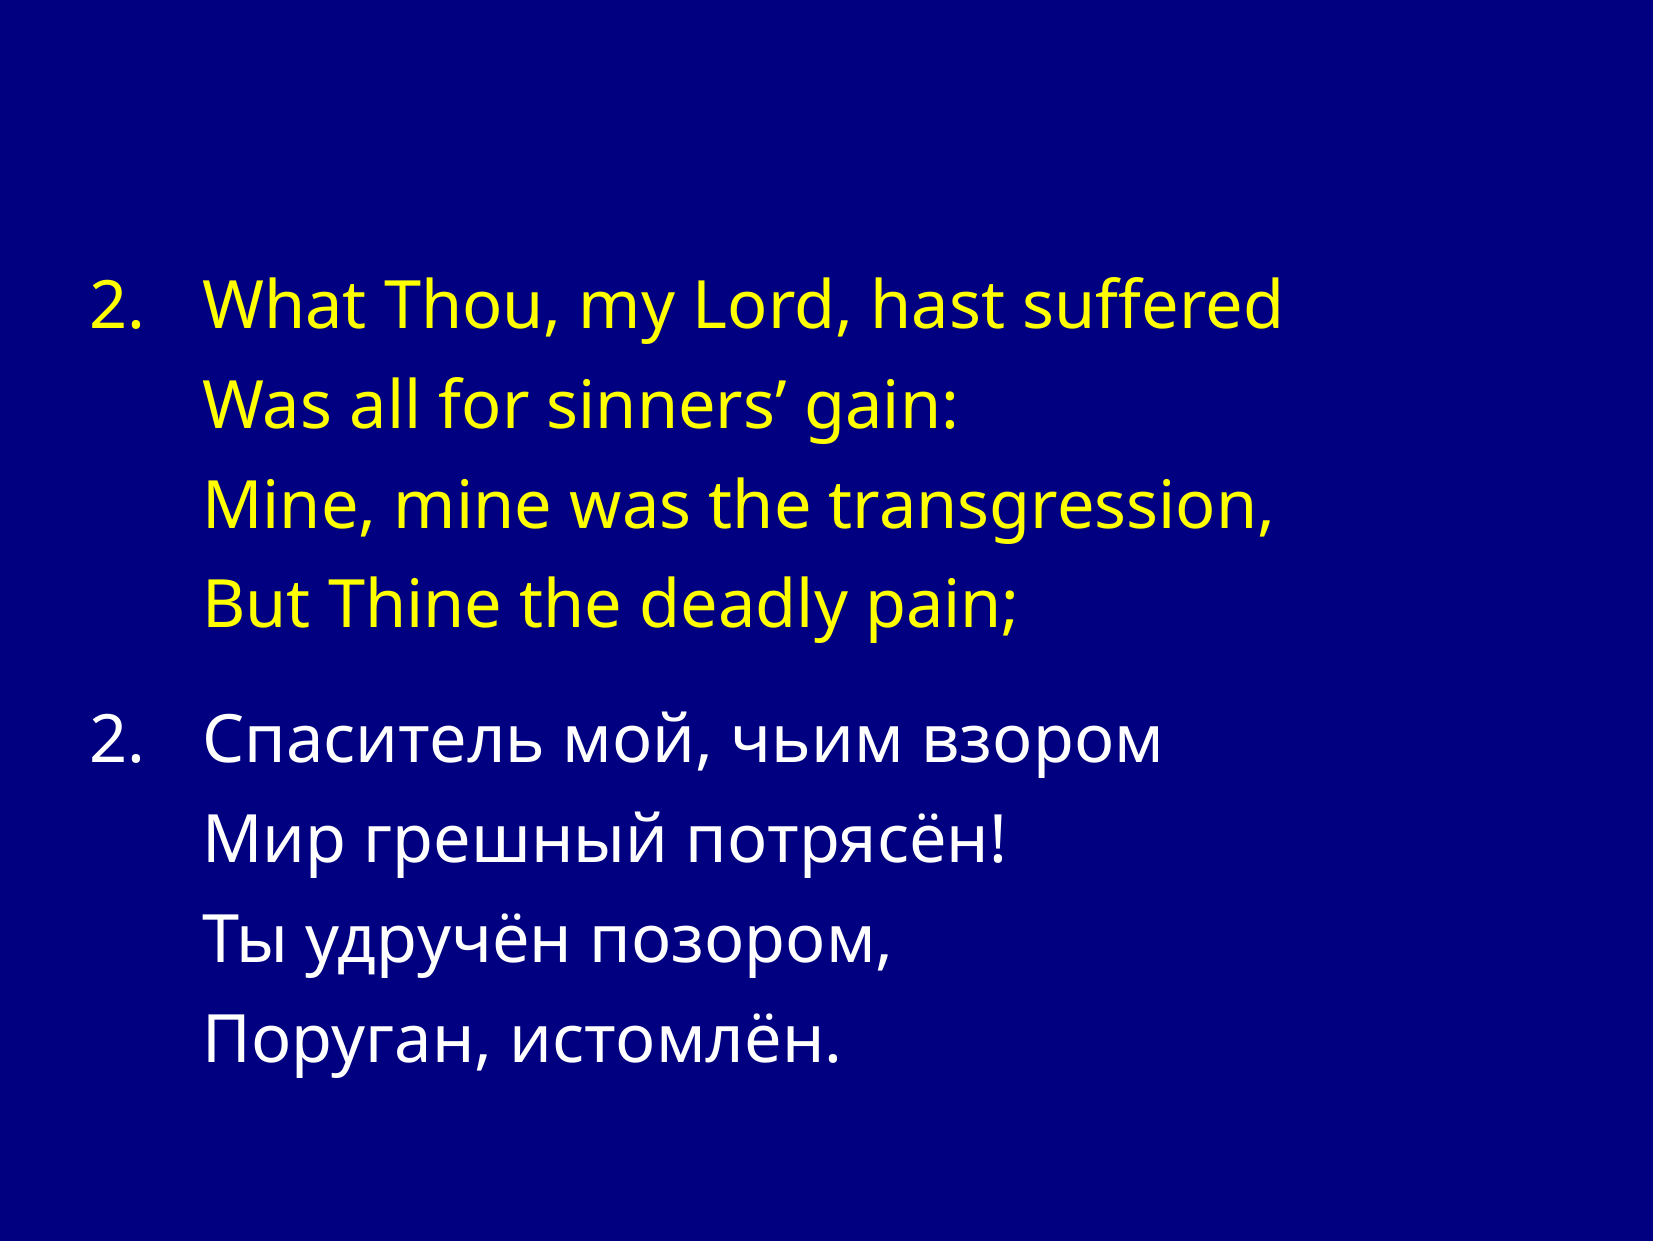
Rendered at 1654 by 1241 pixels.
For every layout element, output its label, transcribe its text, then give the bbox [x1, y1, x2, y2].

text_box 2. What Thou, my Lord, hast suffered Was all for sinners’ gain: Mine, mine was the transgression, But Thine the deadly pain; [75, 150, 1576, 638]
text_box 2. Спаситель мой, чьим взором Мир грешный потрясён! Ты удручён позором, Поруган, истомлён. [75, 675, 1576, 1163]
